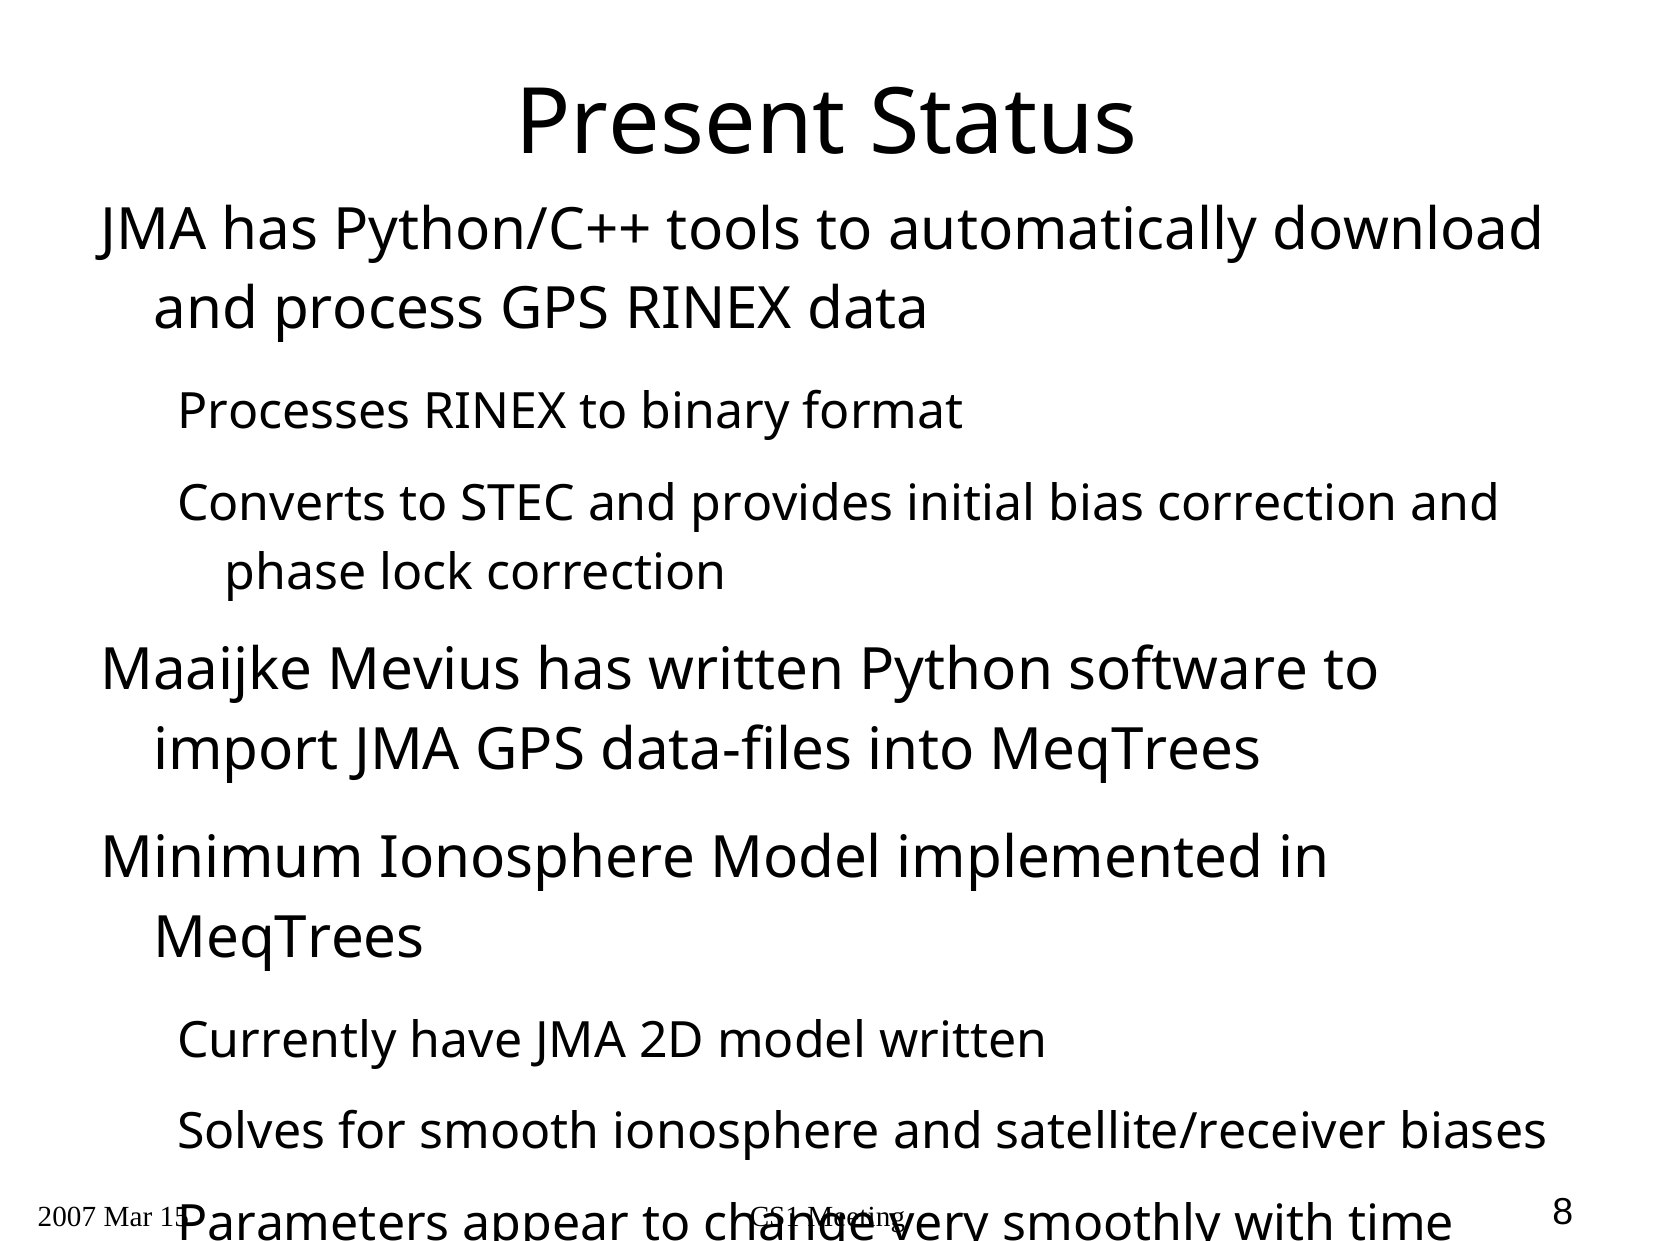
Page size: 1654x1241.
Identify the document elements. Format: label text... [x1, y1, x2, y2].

title Present Status [82, 49, 1571, 187]
list JMA has Python/C++ tools to automatically download and process GPS RINEX data Processes RINEX to binary format Converts to STEC and provides initial bias correction and phase lock correction Maaijke Mevius has written Python software to import JMA GPS data-files into MeqTrees Minimum Ionosphere Model implemented in MeqTrees Currently have JMA 2D model written Solves for smooth ionosphere and satellite/receiver biases Parameters appear to change very smoothly with time [82, 187, 1571, 1186]
